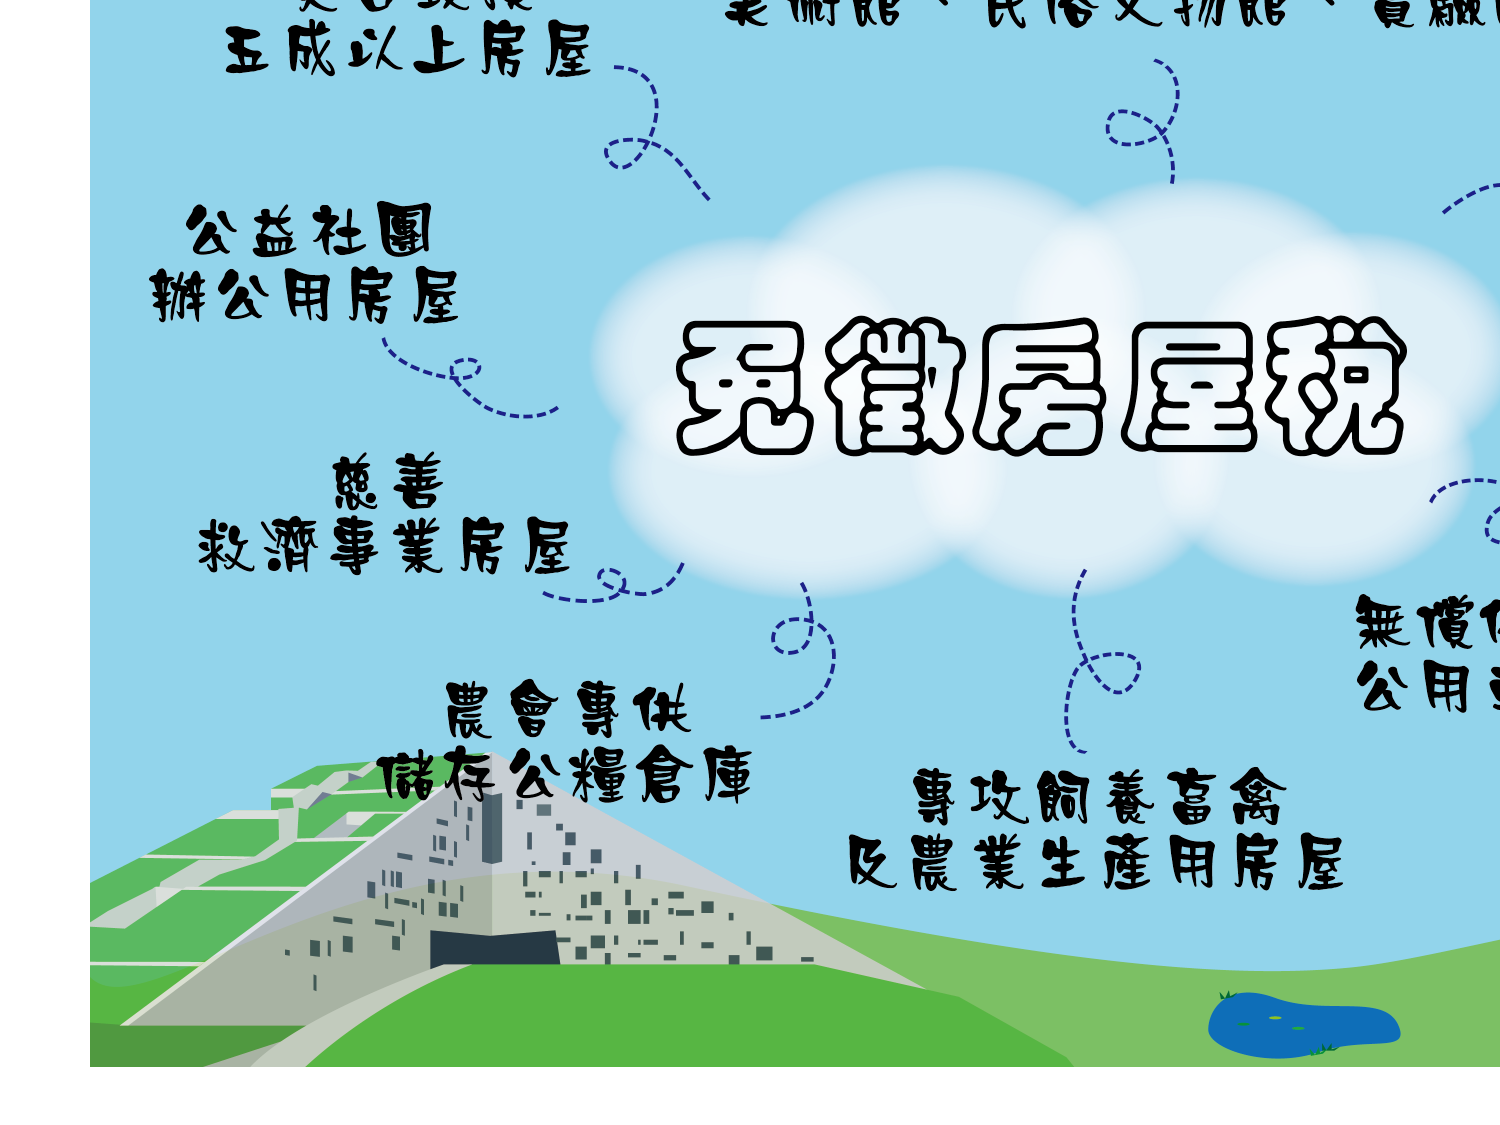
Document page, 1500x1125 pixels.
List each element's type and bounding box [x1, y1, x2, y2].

picture [90, 0, 1500, 1067]
